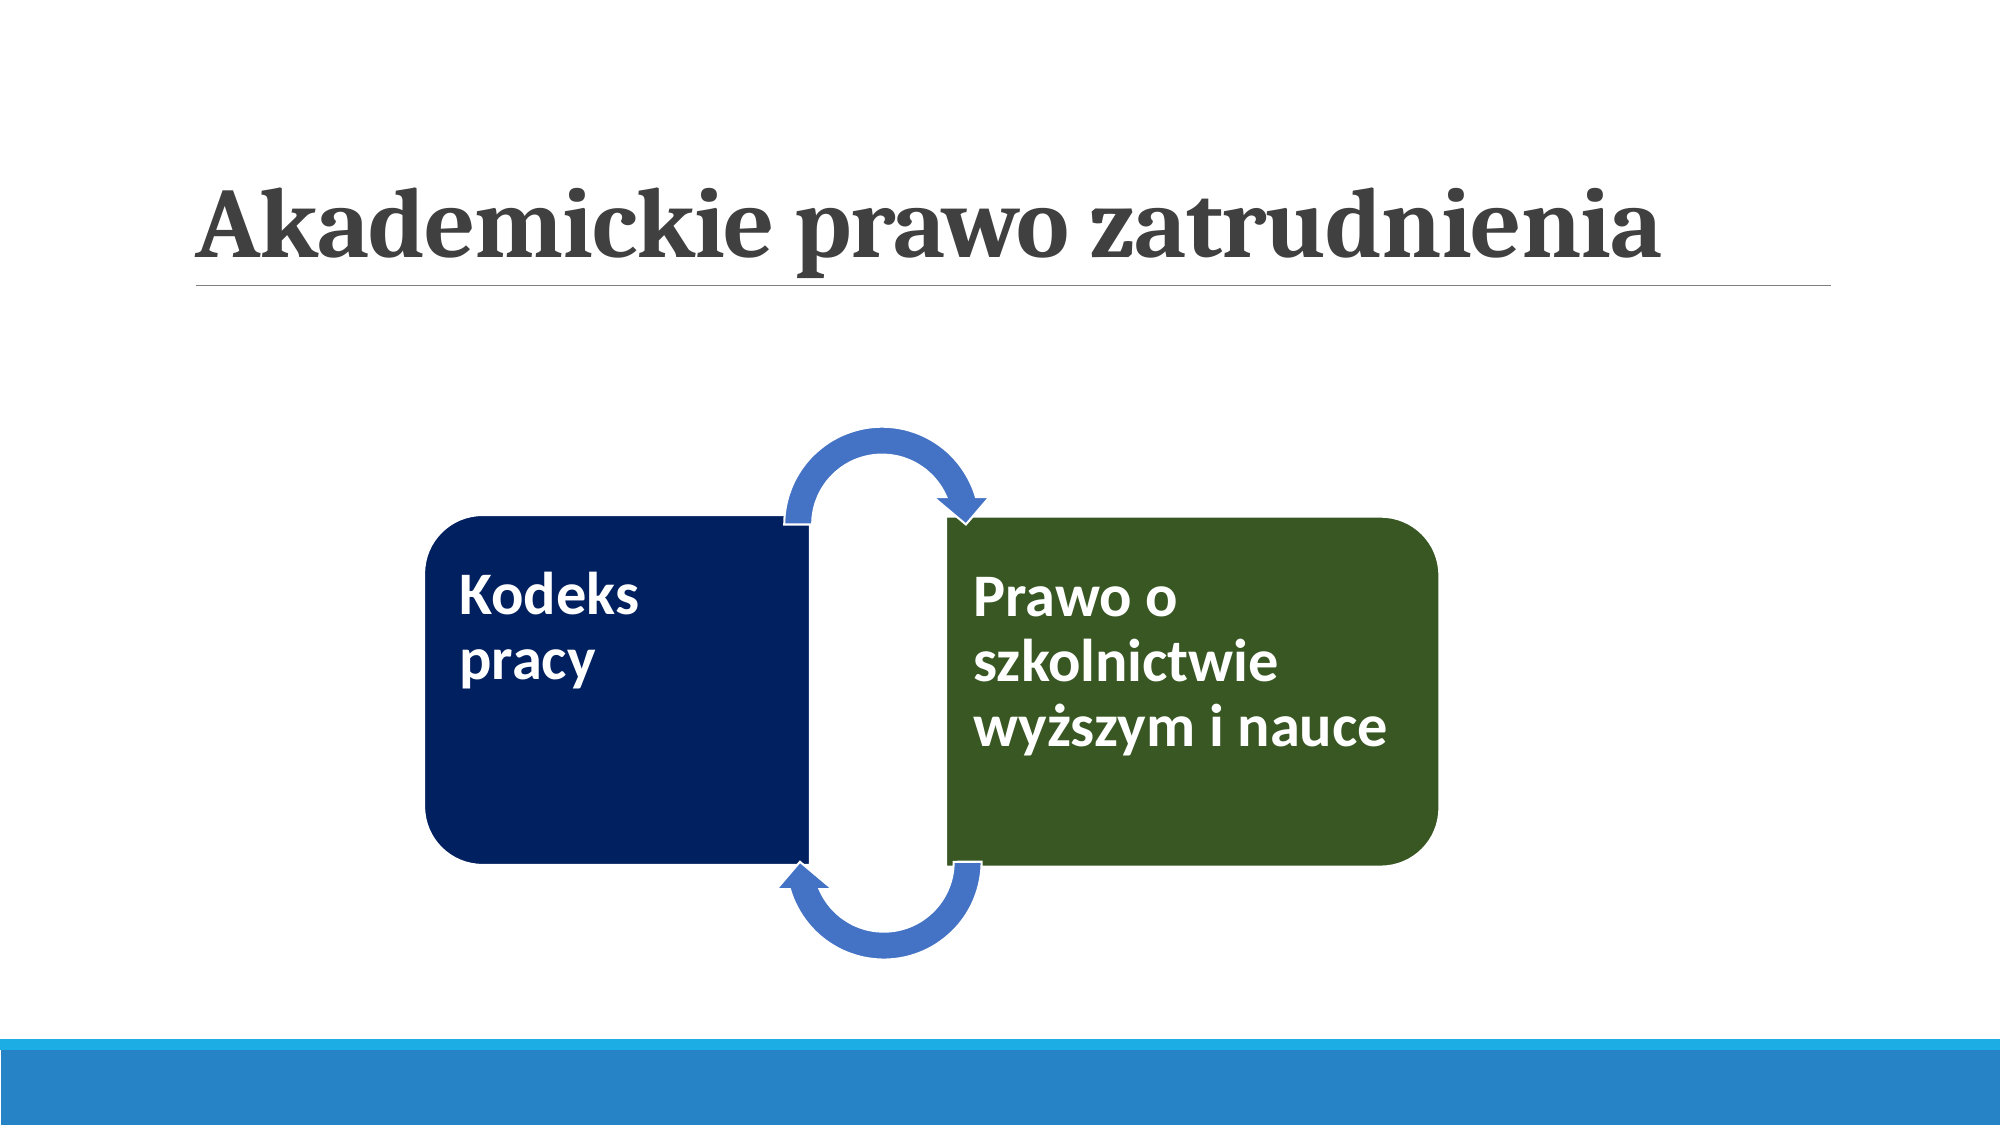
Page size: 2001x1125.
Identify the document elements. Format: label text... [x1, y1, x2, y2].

text_box Prawo o szkolnictwie wyższym i nauce [946, 516, 1440, 867]
text_box Kodeks pracy [424, 515, 810, 865]
title Akademickie prawo zatrudnienia [180, 47, 1831, 286]
text_box [784, 426, 990, 525]
text_box [776, 861, 982, 960]
